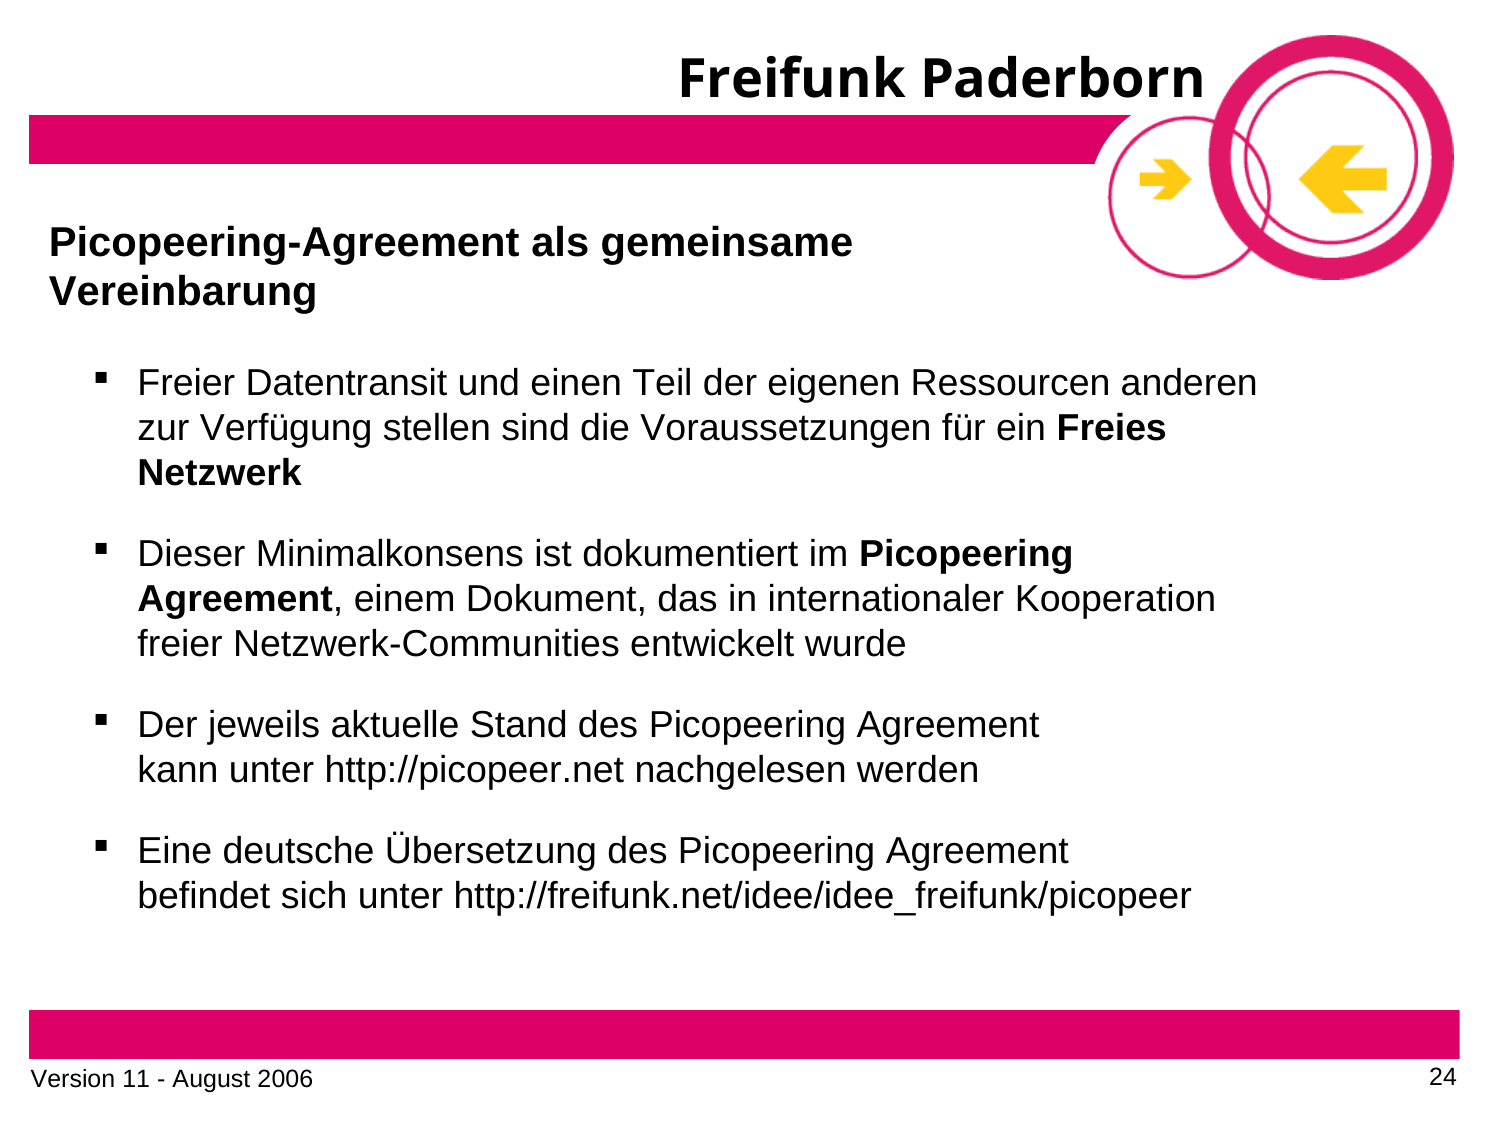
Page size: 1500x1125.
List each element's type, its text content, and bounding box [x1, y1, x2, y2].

picture [1107, 35, 1454, 280]
text_box Freier Datentransit und einen Teil der eigenen Ressourcen anderen zur Verfügung stellen sind die Voraussetzungen für ein Freies Netzwerk Dieser Minimalkonsens ist dokumentiert im Picopeering Agreement, einem Dokument, das in internationaler Kooperation freier Netzwerk-Communities entwickelt wurde Der jeweils aktuelle Stand des Picopeering Agreement kann unter http://picopeer.net nachgelesen werden Eine deutsche Übersetzung des Picopeering Agreement befindet sich unter http://freifunk.net/idee/idee_freifunk/picopeer [63, 358, 1292, 996]
text_box Picopeering-Agreement als gemeinsame Vereinbarung [48, 214, 1042, 333]
